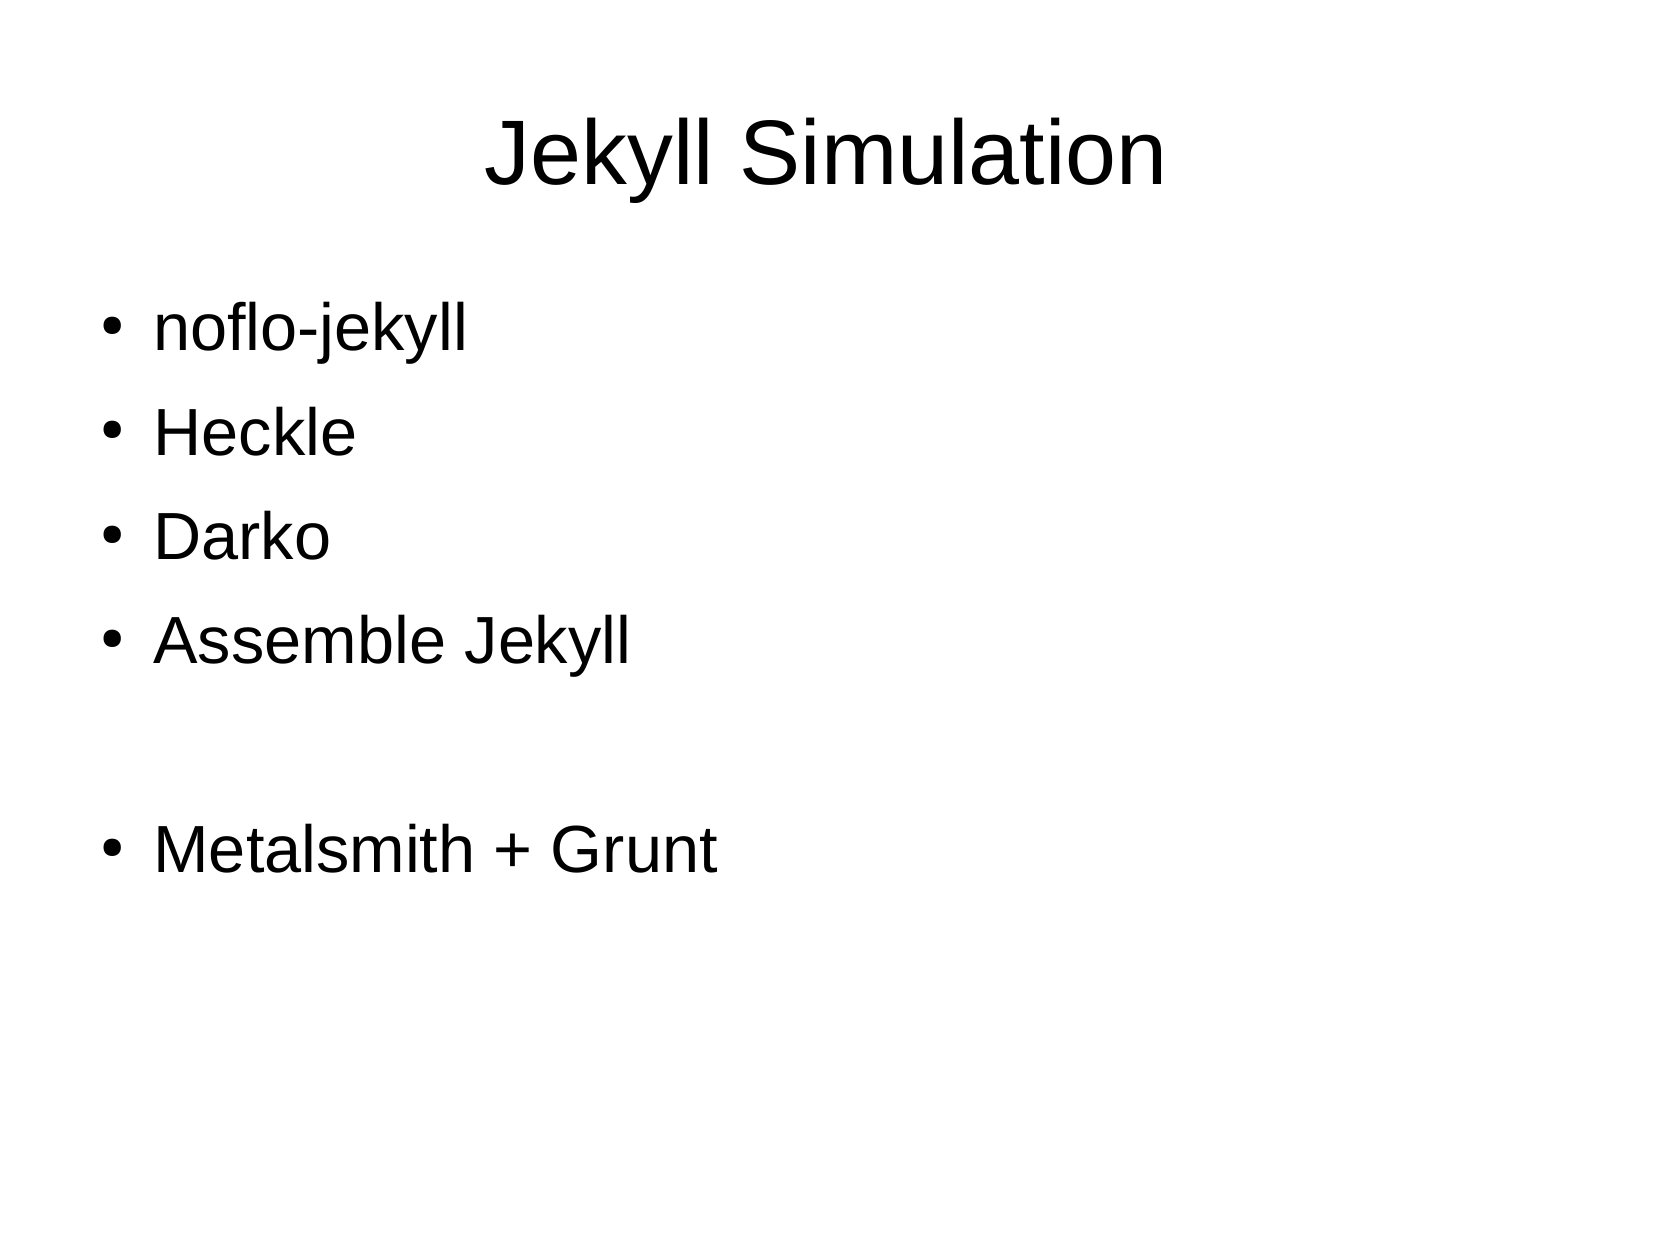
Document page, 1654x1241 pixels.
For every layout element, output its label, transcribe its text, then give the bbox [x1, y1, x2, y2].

title Jekyll Simulation [82, 49, 1571, 257]
list noflo-jekyll Heckle Darko Assemble Jekyll Metalsmith + Grunt [82, 290, 1571, 1010]
